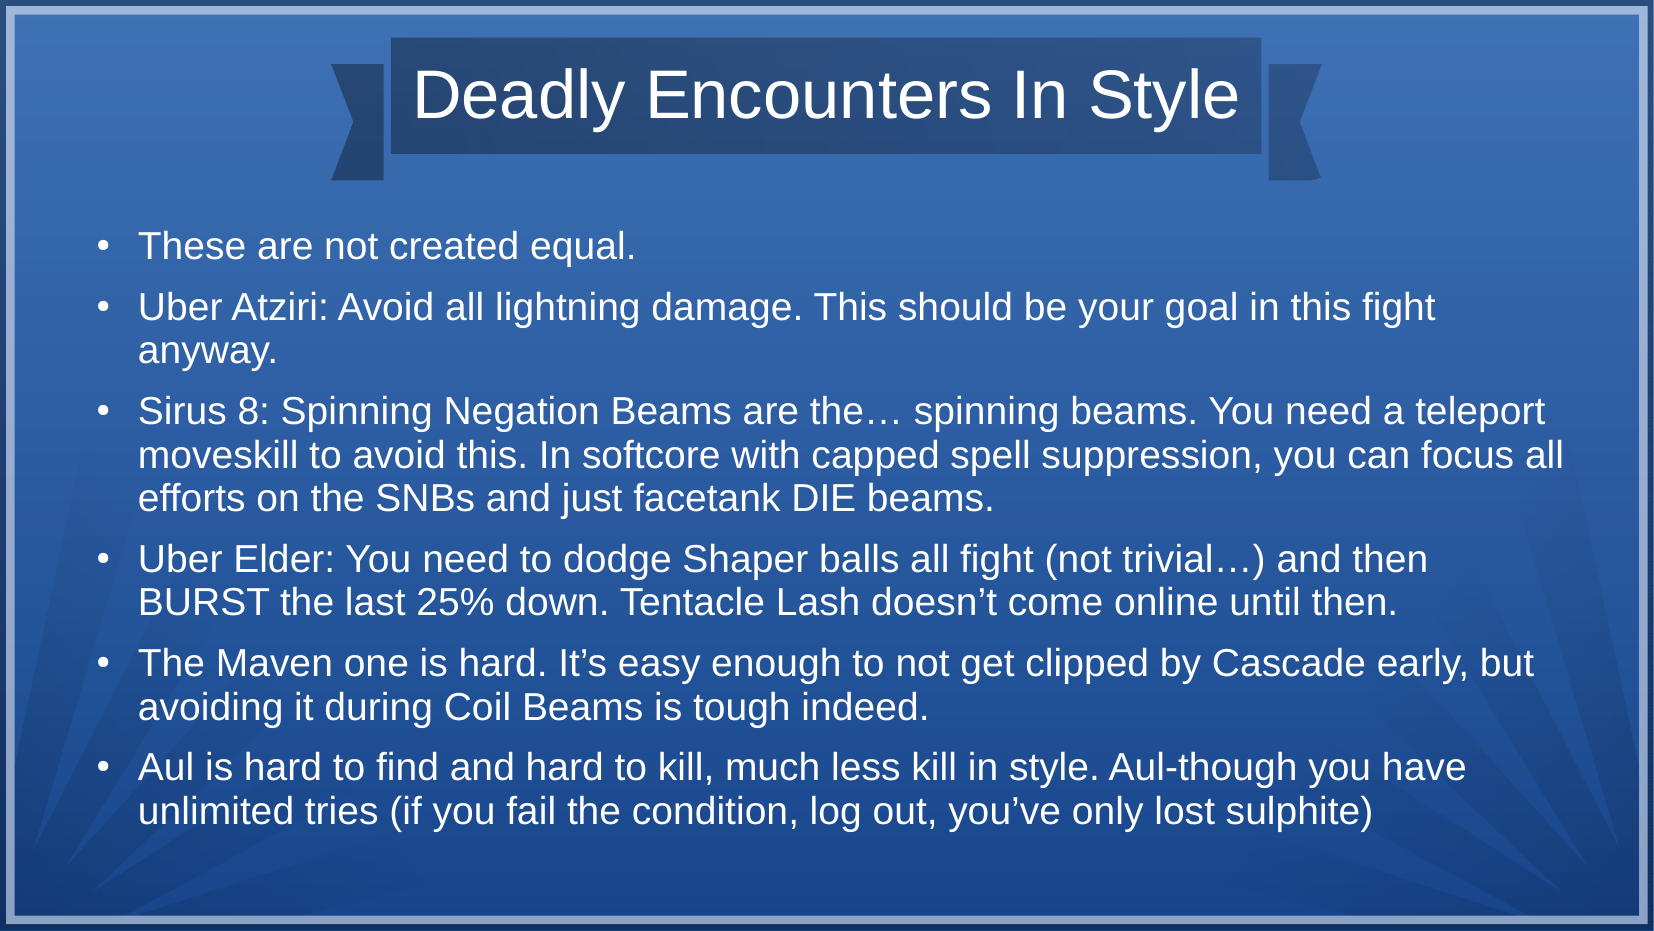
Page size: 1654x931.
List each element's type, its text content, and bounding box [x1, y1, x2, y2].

title Deadly Encounters In Style [389, 35, 1264, 154]
list These are not created equal. Uber Atziri: Avoid all lightning damage. This should be your goal in this fight anyway. Sirus 8: Spinning Negation Beams are the… spinning beams. You need a teleport moveskill to avoid this. In softcore with capped spell suppression, you can focus all efforts on the SNBs and just facetank DIE beams. Uber Elder: You need to dodge Shaper balls all fight (not trivial…) and then BURST the last 25% down. Tentacle Lash doesn’t come online until then. The Maven one is hard. It’s easy enough to not get clipped by Cascade early, but avoiding it during Coil Beams is tough indeed. Aul is hard to find and hard to kill, much less kill in style. Aul-though you have unlimited tries (if you fail the condition, log out, you’ve only lost sulphite) [82, 224, 1571, 848]
